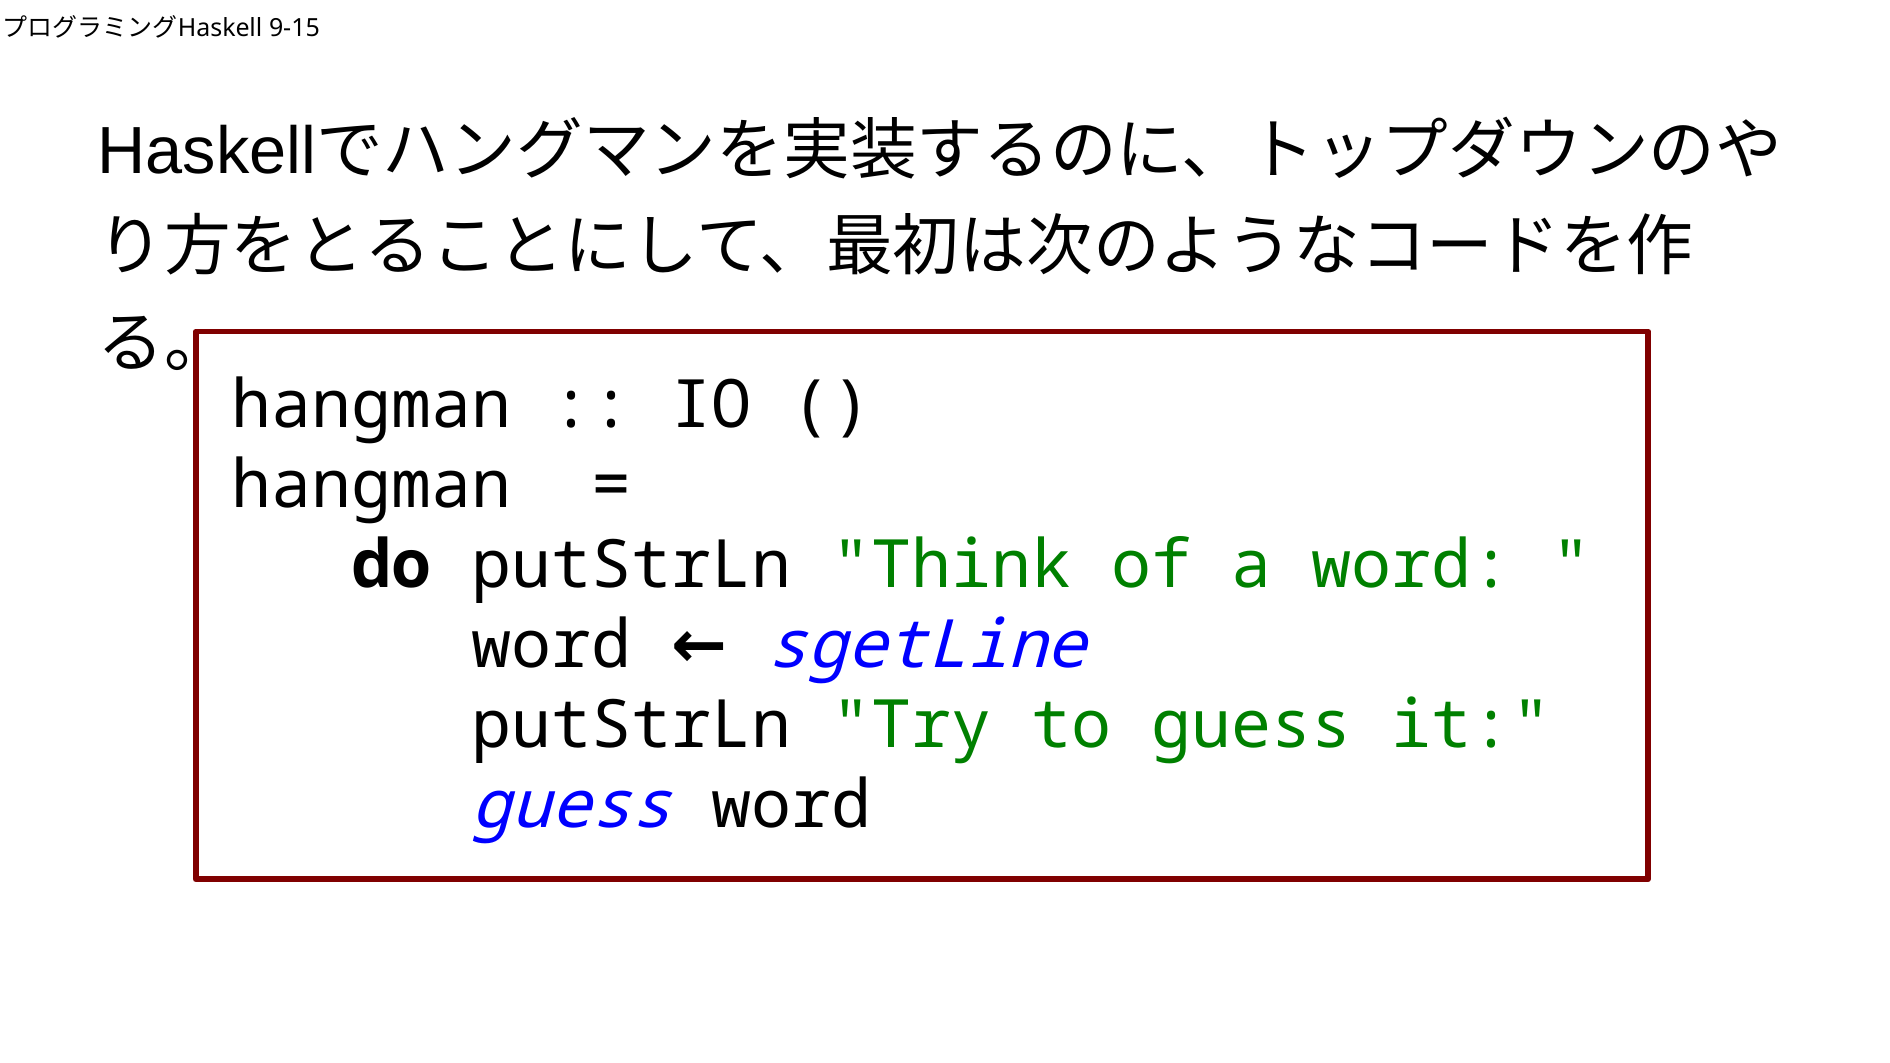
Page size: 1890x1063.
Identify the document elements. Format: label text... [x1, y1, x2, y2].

list Haskellでハングマンを実装するのに、トップダウンのやり方をとることにして、最初は次のようなコードを作る。 [94, 92, 1796, 241]
text_box hangman :: IO () hangman = do putStrLn "Think of a word: " word ← sgetLine putStrLn "Try to guess it:" guess word [195, 331, 1648, 880]
